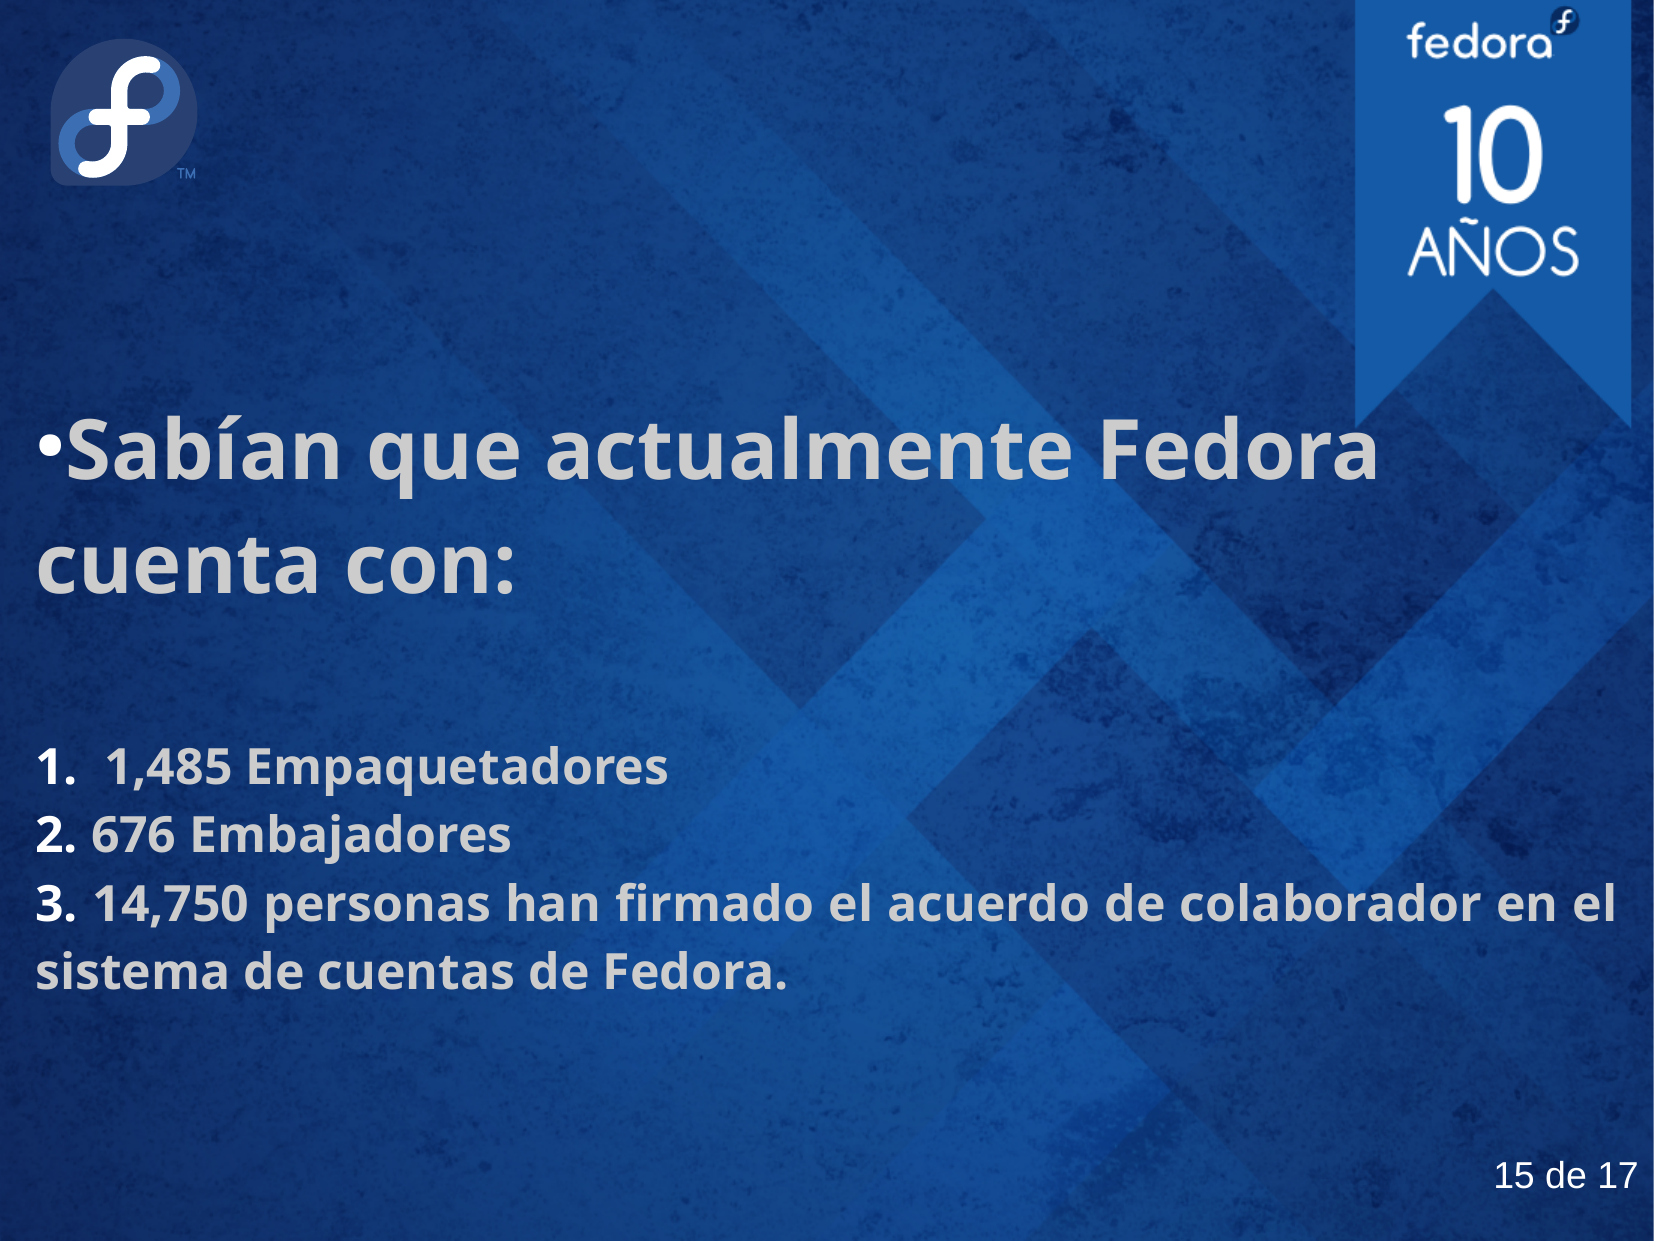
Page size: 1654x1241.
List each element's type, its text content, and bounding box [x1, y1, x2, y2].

text_box Sabían que actualmente Fedora cuenta con: 1,485 Empaquetadores 676 Embajadores 14,750 personas han firmado el acuerdo de colaborador en el sistema de cuentas de Fedora. [35, 237, 1619, 1158]
picture [0, 0, 1654, 1241]
text_box <número> de 17 [995, 1146, 1654, 1217]
